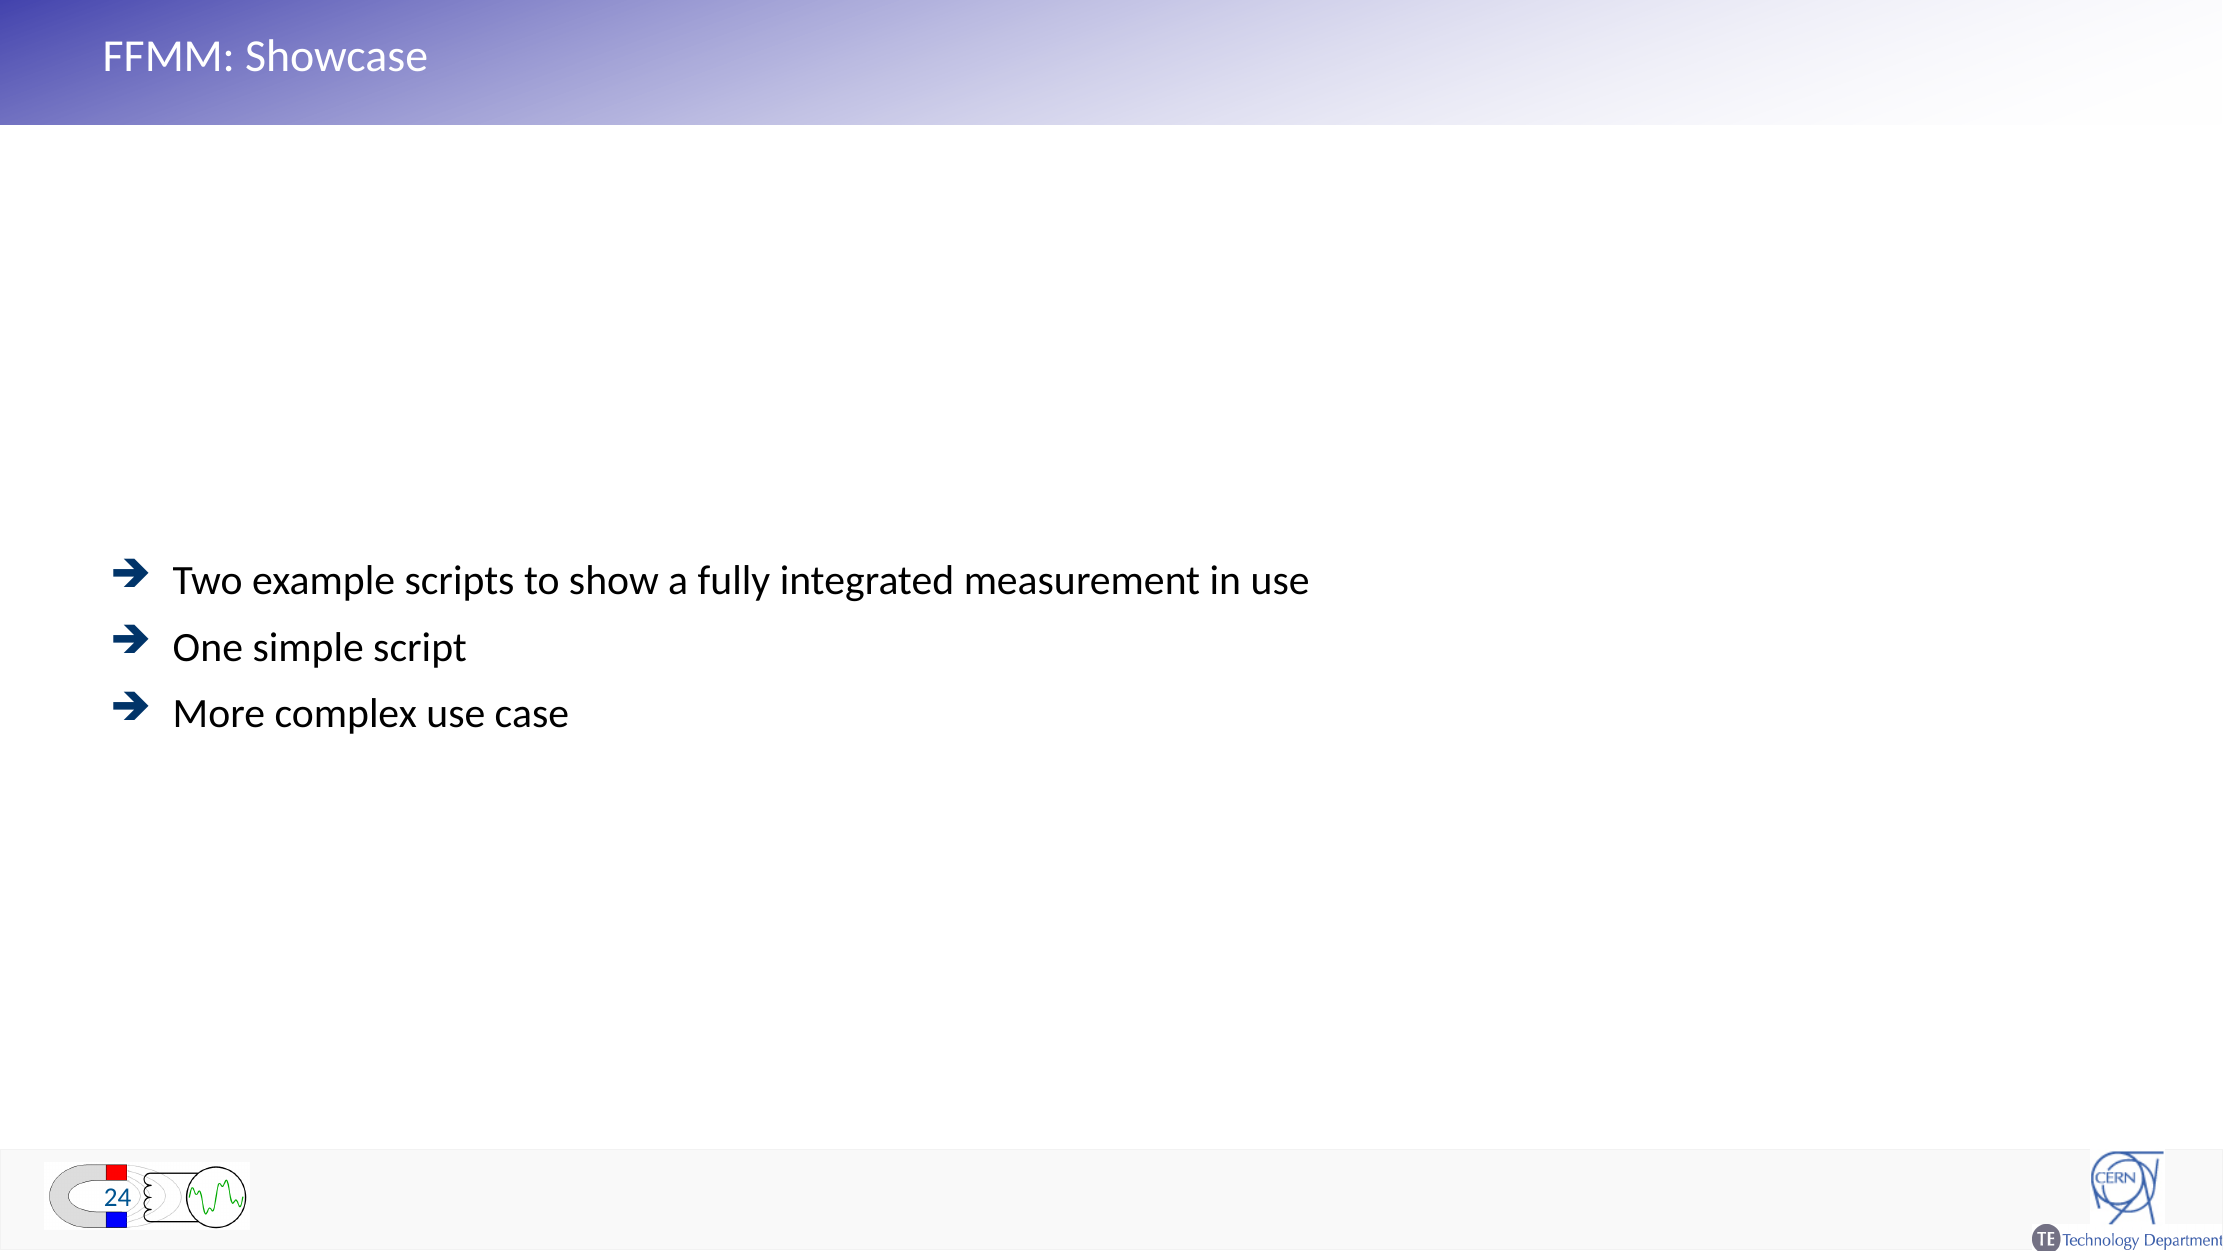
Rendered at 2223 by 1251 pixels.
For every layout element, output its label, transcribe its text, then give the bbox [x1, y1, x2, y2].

picture [44, 1162, 250, 1230]
title FFMM: Showcase [94, 0, 1642, 107]
picture [2032, 1149, 2223, 1251]
list Two example scripts to show a fully integrated measurement in use One simple script More complex use case [94, 175, 2112, 1123]
